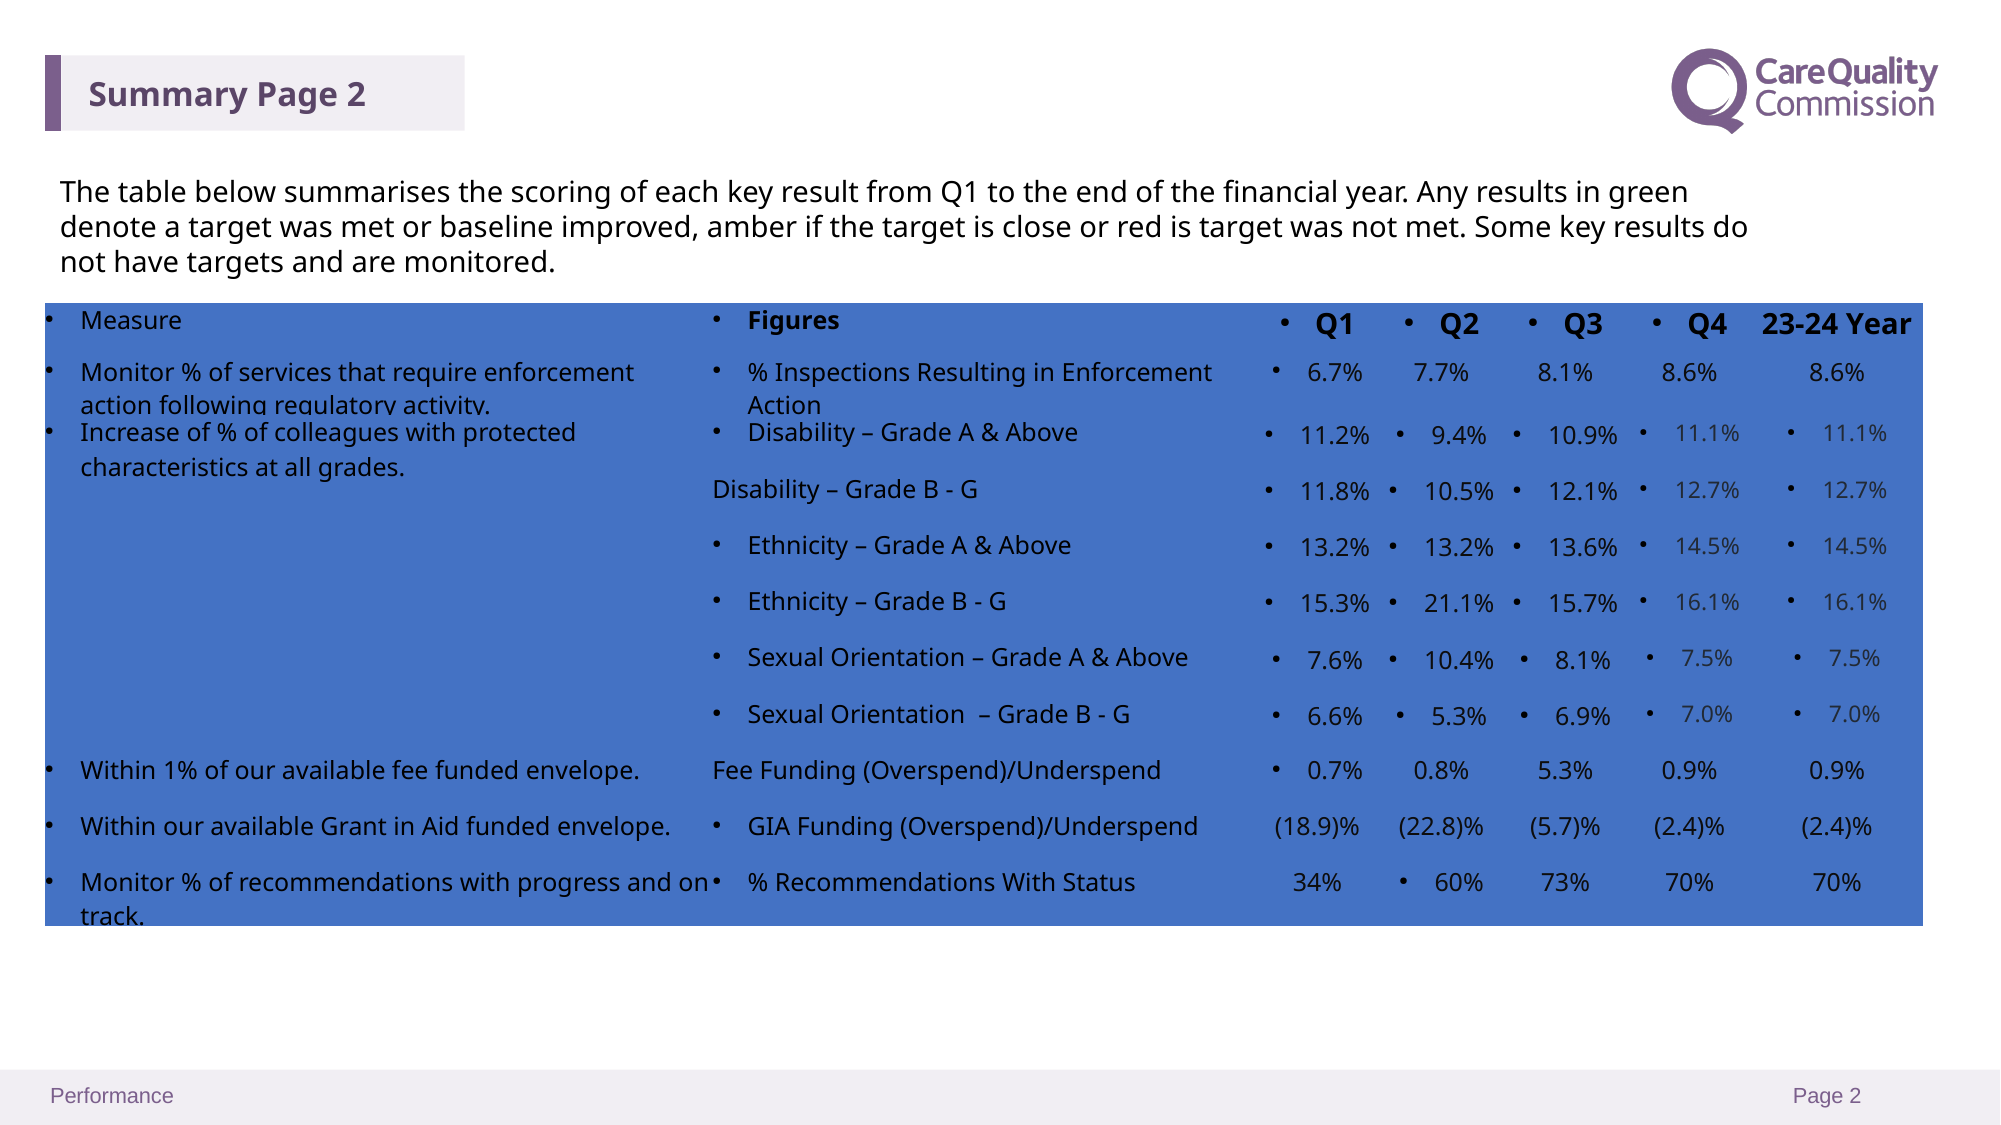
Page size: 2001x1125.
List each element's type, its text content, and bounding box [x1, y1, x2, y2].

text_box The table below summarises the scoring of each key result from Q1 to the end of the financial year. Any results in green denote a target was met or baseline improved, amber if the target is close or red is target was not met. Some key results do not have targets and are monitored. [44, 165, 1808, 252]
table_cell 11.1% [1752, 415, 1923, 471]
table_cell 14.5% [1628, 528, 1752, 584]
table_cell 10.5% [1380, 471, 1504, 528]
table_cell (5.7)% [1504, 809, 1628, 865]
table_cell Within 1% of our available fee funded envelope. [45, 753, 712, 809]
table_cell 8.1% [1504, 640, 1628, 696]
table_cell 13.2% [1256, 528, 1380, 584]
table_cell 12.1% [1504, 471, 1628, 528]
table_cell 11.1% [1628, 415, 1752, 471]
table_header Figures [712, 303, 1256, 354]
table_cell 11.2% [1256, 415, 1380, 471]
text_box Performance [35, 1073, 218, 1117]
table_cell % Recommendations With Status [712, 865, 1256, 926]
table_cell 5.3% [1380, 696, 1504, 753]
table_cell 7.0% [1752, 696, 1923, 753]
table_header Q1 [1256, 303, 1380, 354]
table_cell 70% [1752, 865, 1923, 926]
table_cell 5.3% [1504, 753, 1628, 809]
table_cell 11.8% [1256, 471, 1380, 528]
table_cell Sexual Orientation – Grade B - G [712, 696, 1256, 753]
table_cell 0.8% [1380, 753, 1504, 809]
table_header Measure [45, 303, 712, 354]
table_cell 0.7% [1256, 753, 1380, 809]
table_cell Sexual Orientation – Grade A & Above [712, 640, 1256, 696]
title Summary Page 2 [73, 65, 507, 122]
table_header Q4 [1628, 303, 1752, 354]
table_cell Monitor % of services that require enforcement action following regulatory activity. [45, 354, 712, 415]
table_cell 8.1% [1504, 354, 1628, 415]
table_cell (2.4)% [1752, 809, 1923, 865]
text_box Page 2 [1777, 1073, 1961, 1117]
table_cell 7.5% [1628, 640, 1752, 696]
table_cell 13.2% [1380, 528, 1504, 584]
table_cell 12.7% [1628, 471, 1752, 528]
table_cell 0.9% [1628, 753, 1752, 809]
table_cell 7.6% [1256, 640, 1380, 696]
table_cell 21.1% [1380, 584, 1504, 640]
table_cell % Inspections Resulting in Enforcement Action [712, 354, 1256, 415]
table_cell 14.5% [1752, 528, 1923, 584]
table_cell 0.9% [1752, 753, 1923, 809]
table_cell 9.4% [1380, 415, 1504, 471]
table_cell Fee Funding (Overspend)/Underspend [712, 753, 1256, 809]
table_cell Disability – Grade B - G [712, 471, 1256, 528]
table_cell 12.7% [1752, 471, 1923, 528]
table_cell 8.6% [1752, 354, 1923, 415]
table_cell 70% [1628, 865, 1752, 926]
table_cell Ethnicity – Grade B - G [712, 584, 1256, 640]
table_cell (22.8)% [1380, 809, 1504, 865]
table_cell 6.9% [1504, 696, 1628, 753]
text_box [0, 1070, 2000, 1125]
table_cell Ethnicity – Grade A & Above [712, 528, 1256, 584]
table_cell 7.5% [1752, 640, 1923, 696]
table_cell 8.6% [1628, 354, 1752, 415]
text_box [45, 55, 465, 131]
table_cell GIA Funding (Overspend)/Underspend [712, 809, 1256, 865]
table_cell (18.9)% [1256, 809, 1380, 865]
table_cell Monitor % of recommendations with progress and on track. [45, 865, 712, 926]
table_cell 10.4% [1380, 640, 1504, 696]
table_cell 16.1% [1752, 584, 1923, 640]
table_header Q3 [1504, 303, 1628, 354]
table_cell 60% [1380, 865, 1504, 926]
table_cell 7.7% [1380, 354, 1504, 415]
table_cell 15.3% [1256, 584, 1380, 640]
picture [1671, 48, 1939, 134]
table_cell (2.4)% [1628, 809, 1752, 865]
table_cell 73% [1504, 865, 1628, 926]
table_header Q2 [1380, 303, 1504, 354]
table_header 23-24 Year [1752, 303, 1923, 354]
table_cell 16.1% [1628, 584, 1752, 640]
table_cell Within our available Grant in Aid funded envelope. [45, 809, 712, 865]
table_cell 10.9% [1504, 415, 1628, 471]
table_cell 15.7% [1504, 584, 1628, 640]
table_cell 6.6% [1256, 696, 1380, 753]
table_cell 6.7% [1256, 354, 1380, 415]
table_cell 7.0% [1628, 696, 1752, 753]
table_cell 34% [1256, 865, 1380, 926]
table_cell Increase of % of colleagues with protected characteristics at all grades. [45, 415, 712, 753]
table_cell 13.6% [1504, 528, 1628, 584]
table_cell Disability – Grade A & Above [712, 415, 1256, 471]
